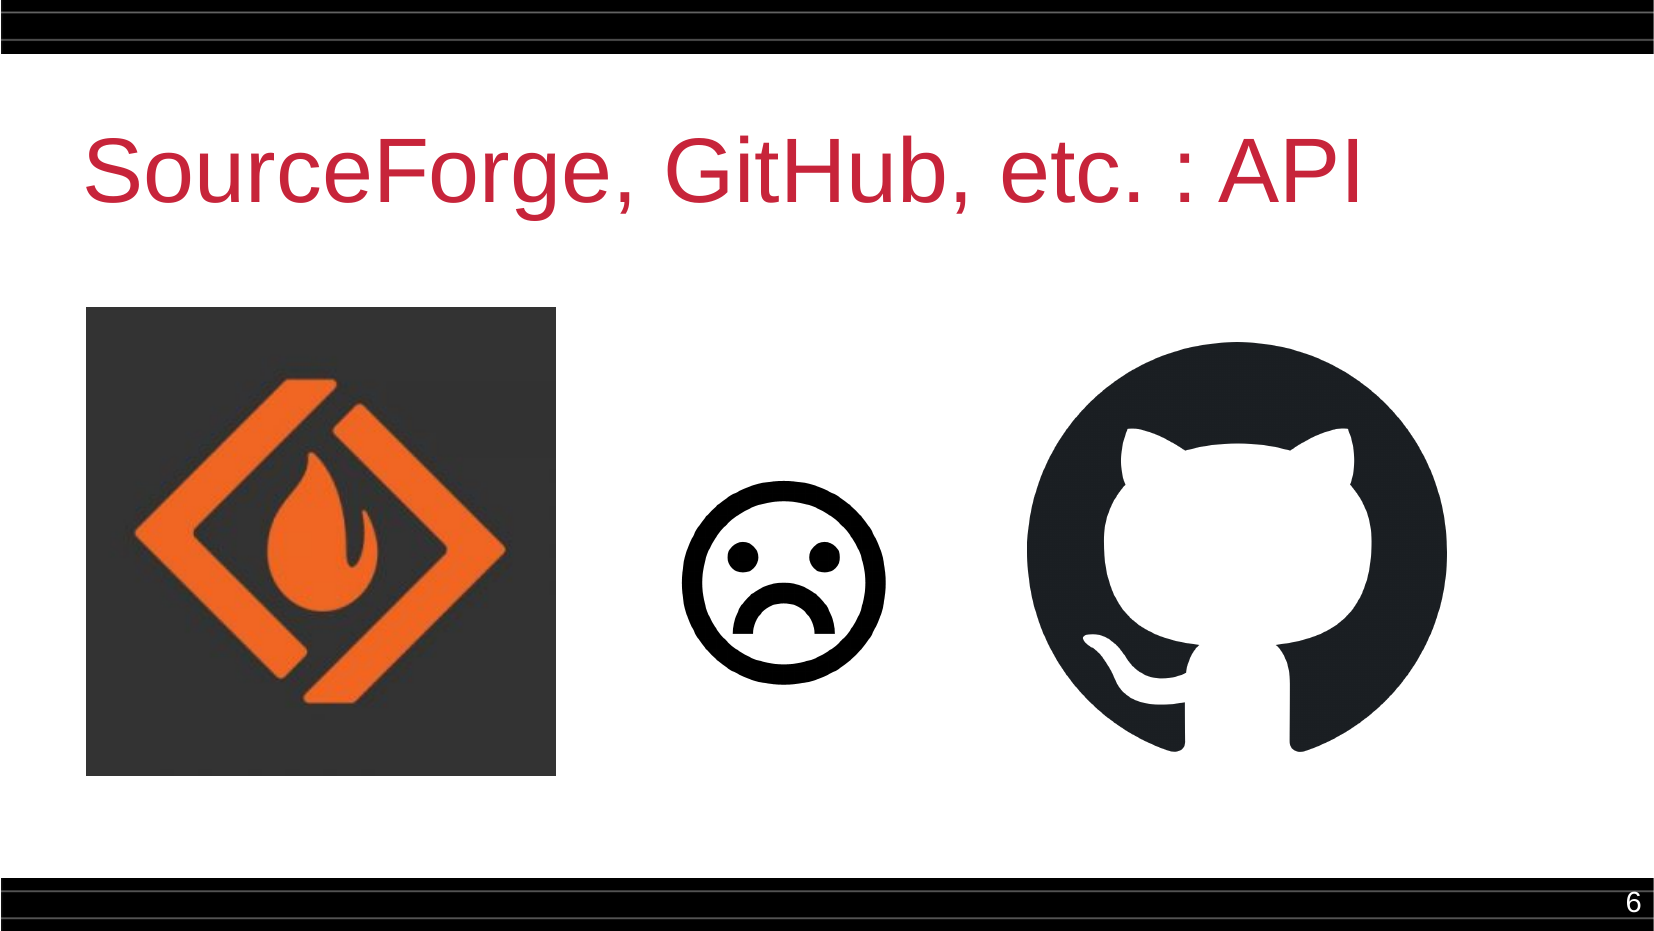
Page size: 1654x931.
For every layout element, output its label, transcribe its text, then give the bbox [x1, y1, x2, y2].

picture [1027, 342, 1447, 762]
title SourceForge, GitHub, etc. : API [82, 92, 1571, 249]
picture [661, 460, 906, 705]
picture [1, 878, 1654, 931]
picture [1, 0, 1654, 54]
picture [86, 307, 556, 776]
